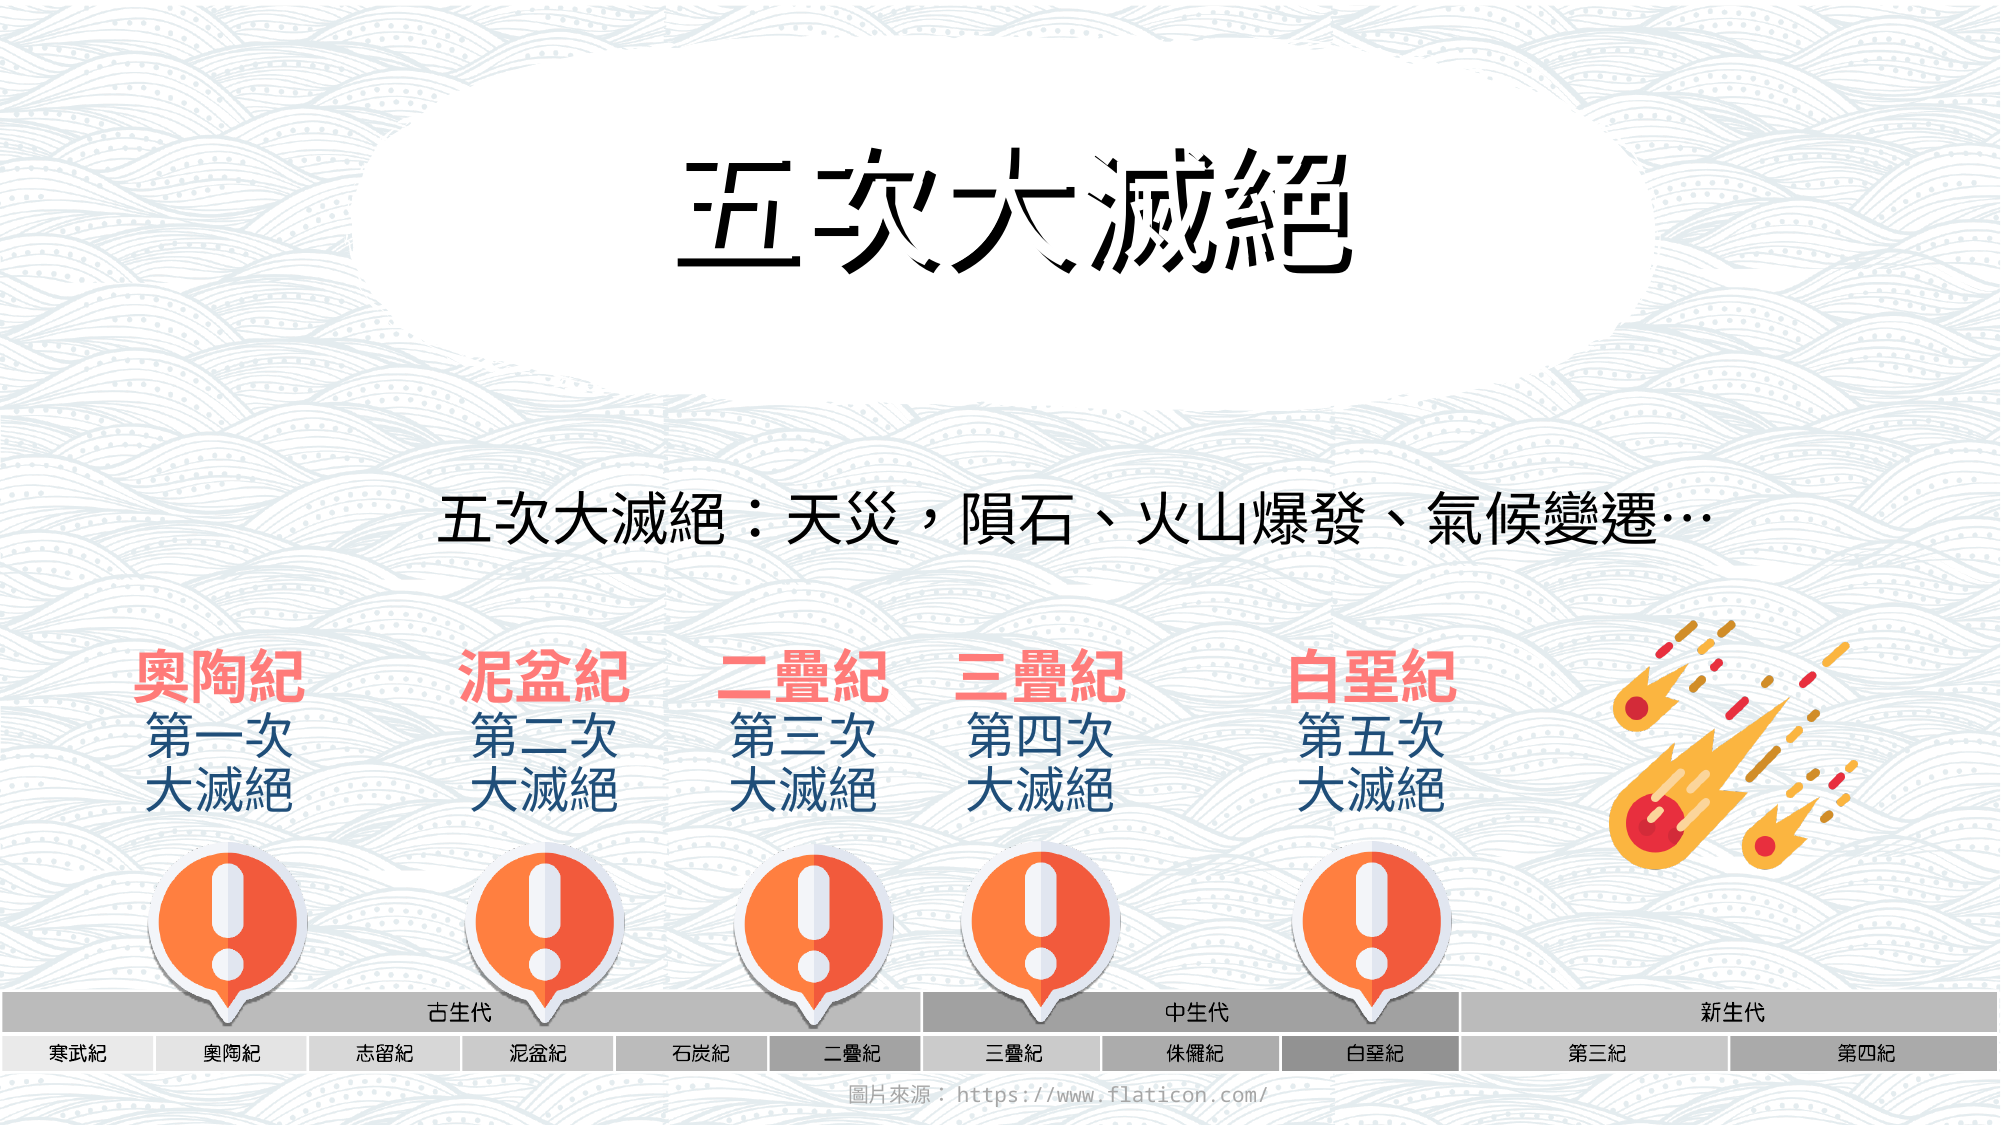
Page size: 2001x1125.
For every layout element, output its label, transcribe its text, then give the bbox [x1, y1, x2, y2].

text_box 三疊紀 第四次 大滅絕 [916, 612, 1164, 827]
picture [1596, 612, 1866, 882]
text_box 奧陶紀 第一次 大滅絕 [96, 612, 343, 827]
picture [342, 33, 1661, 411]
text_box 二疊紀 第三次 大滅絕 [679, 612, 916, 827]
text_box 五次大滅絕：天災，隕石、火山爆發、氣候變遷… [420, 474, 1892, 561]
text_box 圖片來源：https://www.flaticon.com/ [833, 1075, 1968, 1115]
text_box 白堊紀 第五次 大滅絕 [1248, 612, 1495, 827]
text_box 五次大滅絕 [410, 98, 1603, 293]
text_box 泥盆紀 第二次 大滅絕 [420, 612, 668, 827]
picture [0, 841, 2000, 1075]
